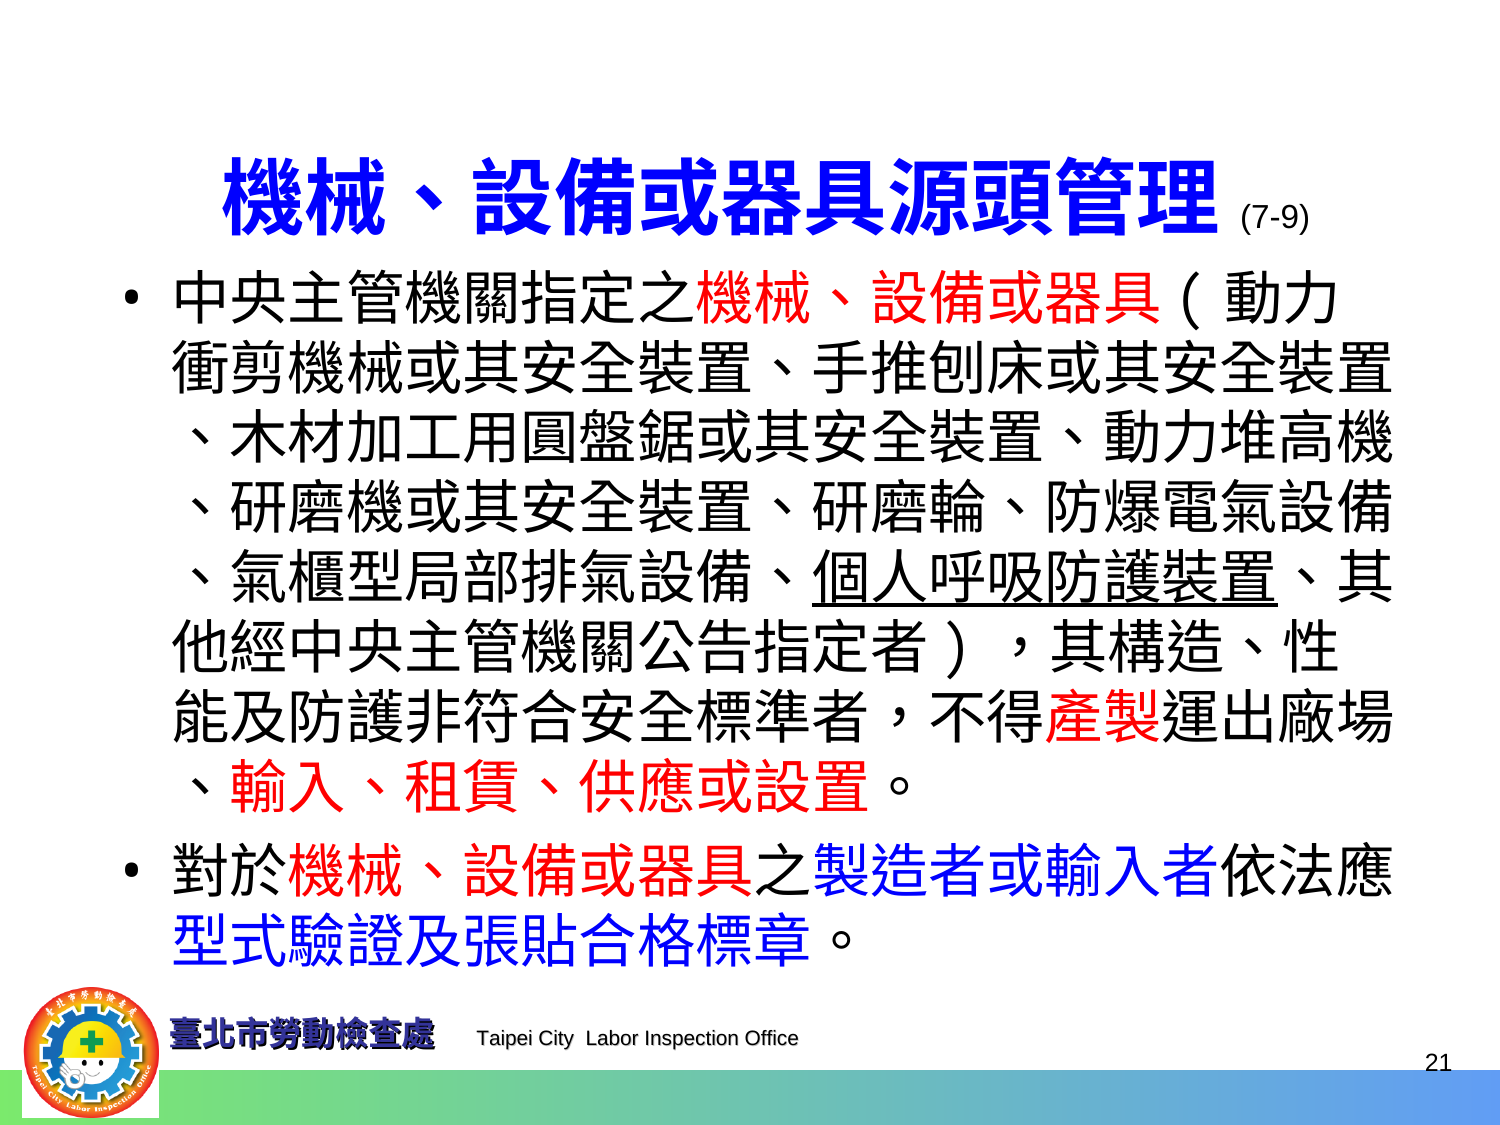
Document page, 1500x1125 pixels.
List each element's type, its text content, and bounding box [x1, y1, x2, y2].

list 中央主管機關指定之機械、設備或器具(動力衝剪機械或其安全裝置、手推刨床或其安全裝置、木材加工用圓盤鋸或其安全裝置、動力堆高機、研磨機或其安全裝置、研磨輪、防爆電氣設備、氣櫃型局部排氣設備、個人呼吸防護裝置、其他經中央主管機關公告指定者)，其構造、性能及防護非符合安全標準者，不得產製運出廠場、輸入、租賃、供應或設置。 對於機械、設備或器具之製造者或輸入者依法應型式驗證及張貼合格標章。 [100, 253, 1412, 1116]
text_box <編號> [1412, 1024, 1468, 1100]
text_box 機械、設備或器具源頭管理(7-9) [206, 137, 1436, 253]
picture [22, 987, 159, 1118]
